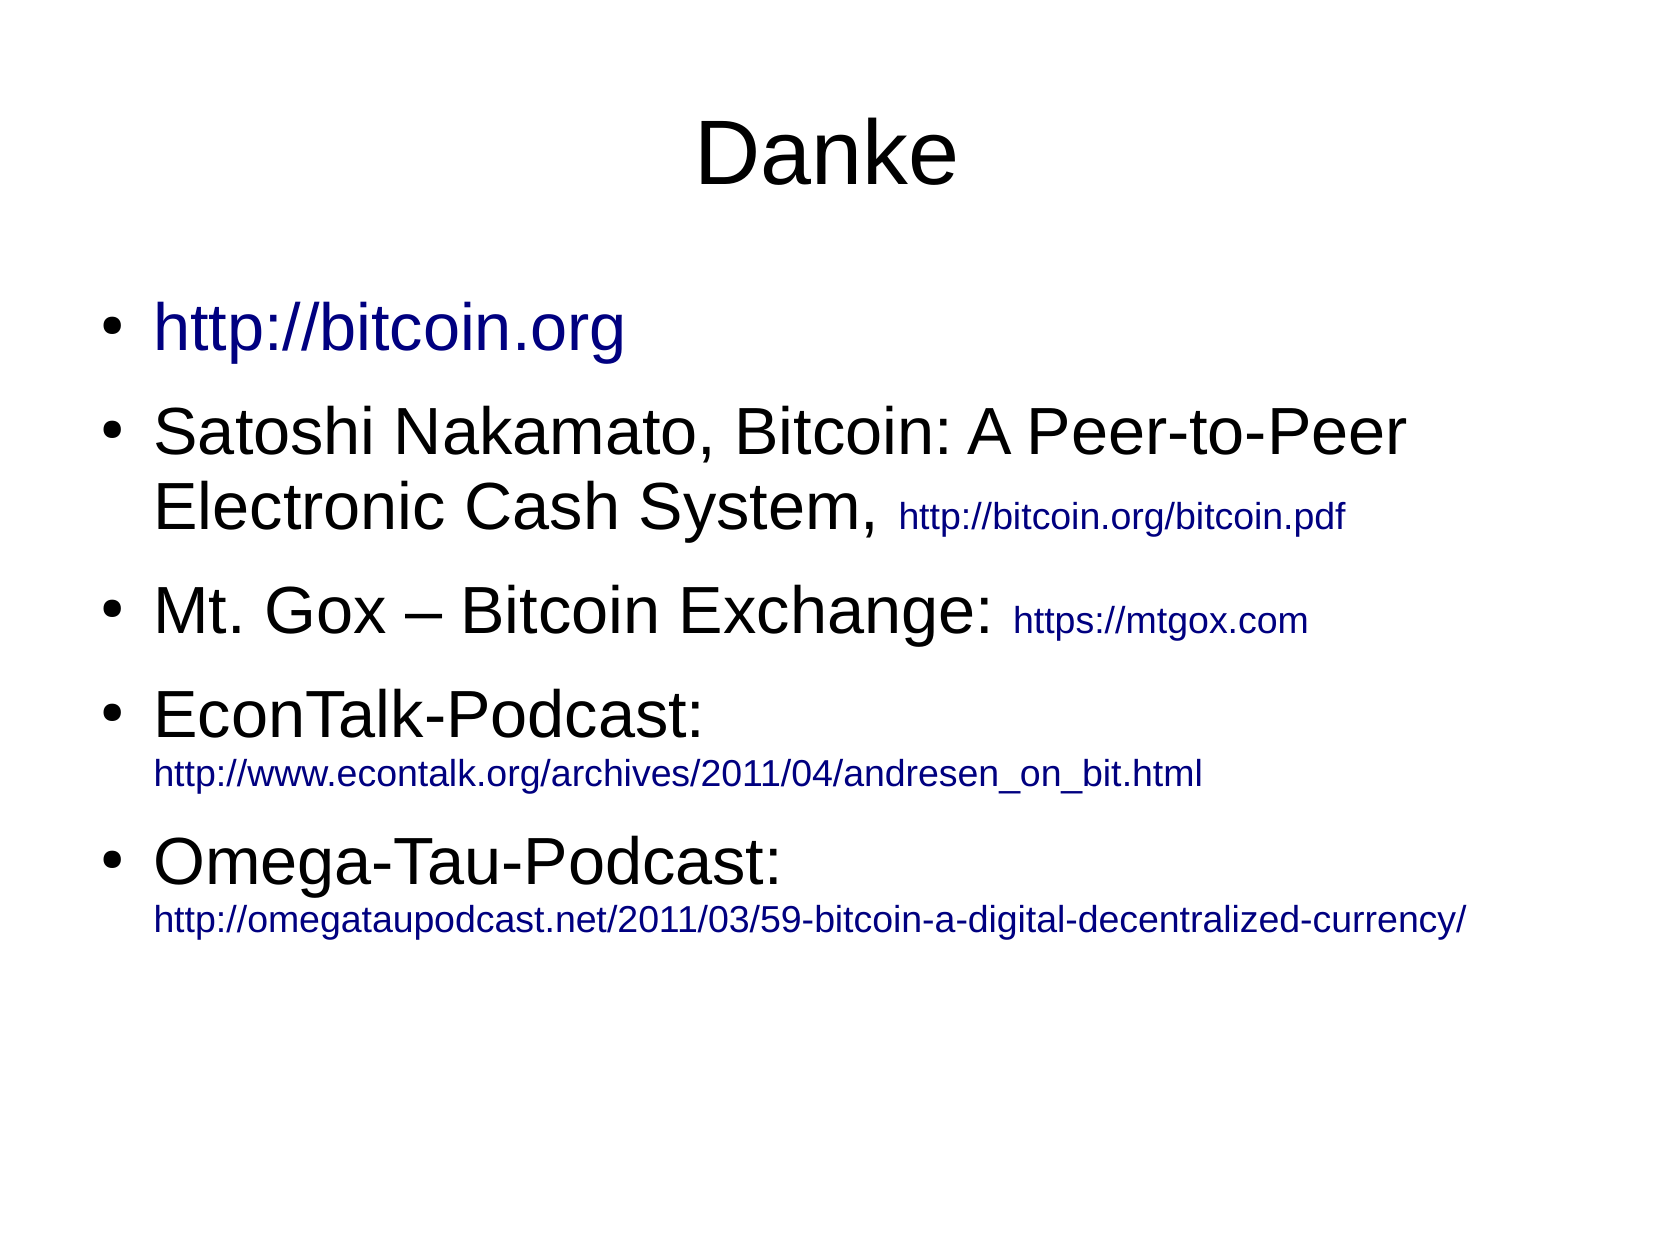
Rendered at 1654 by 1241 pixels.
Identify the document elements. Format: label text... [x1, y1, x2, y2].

list http://bitcoin.org Satoshi Nakamato, Bitcoin: A Peer-to-Peer Electronic Cash System, http://bitcoin.org/bitcoin.pdf Mt. Gox – Bitcoin Exchange: https://mtgox.com EconTalk-Podcast: http://www.econtalk.org/archives/2011/04/andresen_on_bit.html Omega-Tau-Podcast: http://omegataupodcast.net/2011/03/59-bitcoin-a-digital-decentralized-currency/ [82, 290, 1571, 1109]
title Danke [82, 49, 1571, 257]
